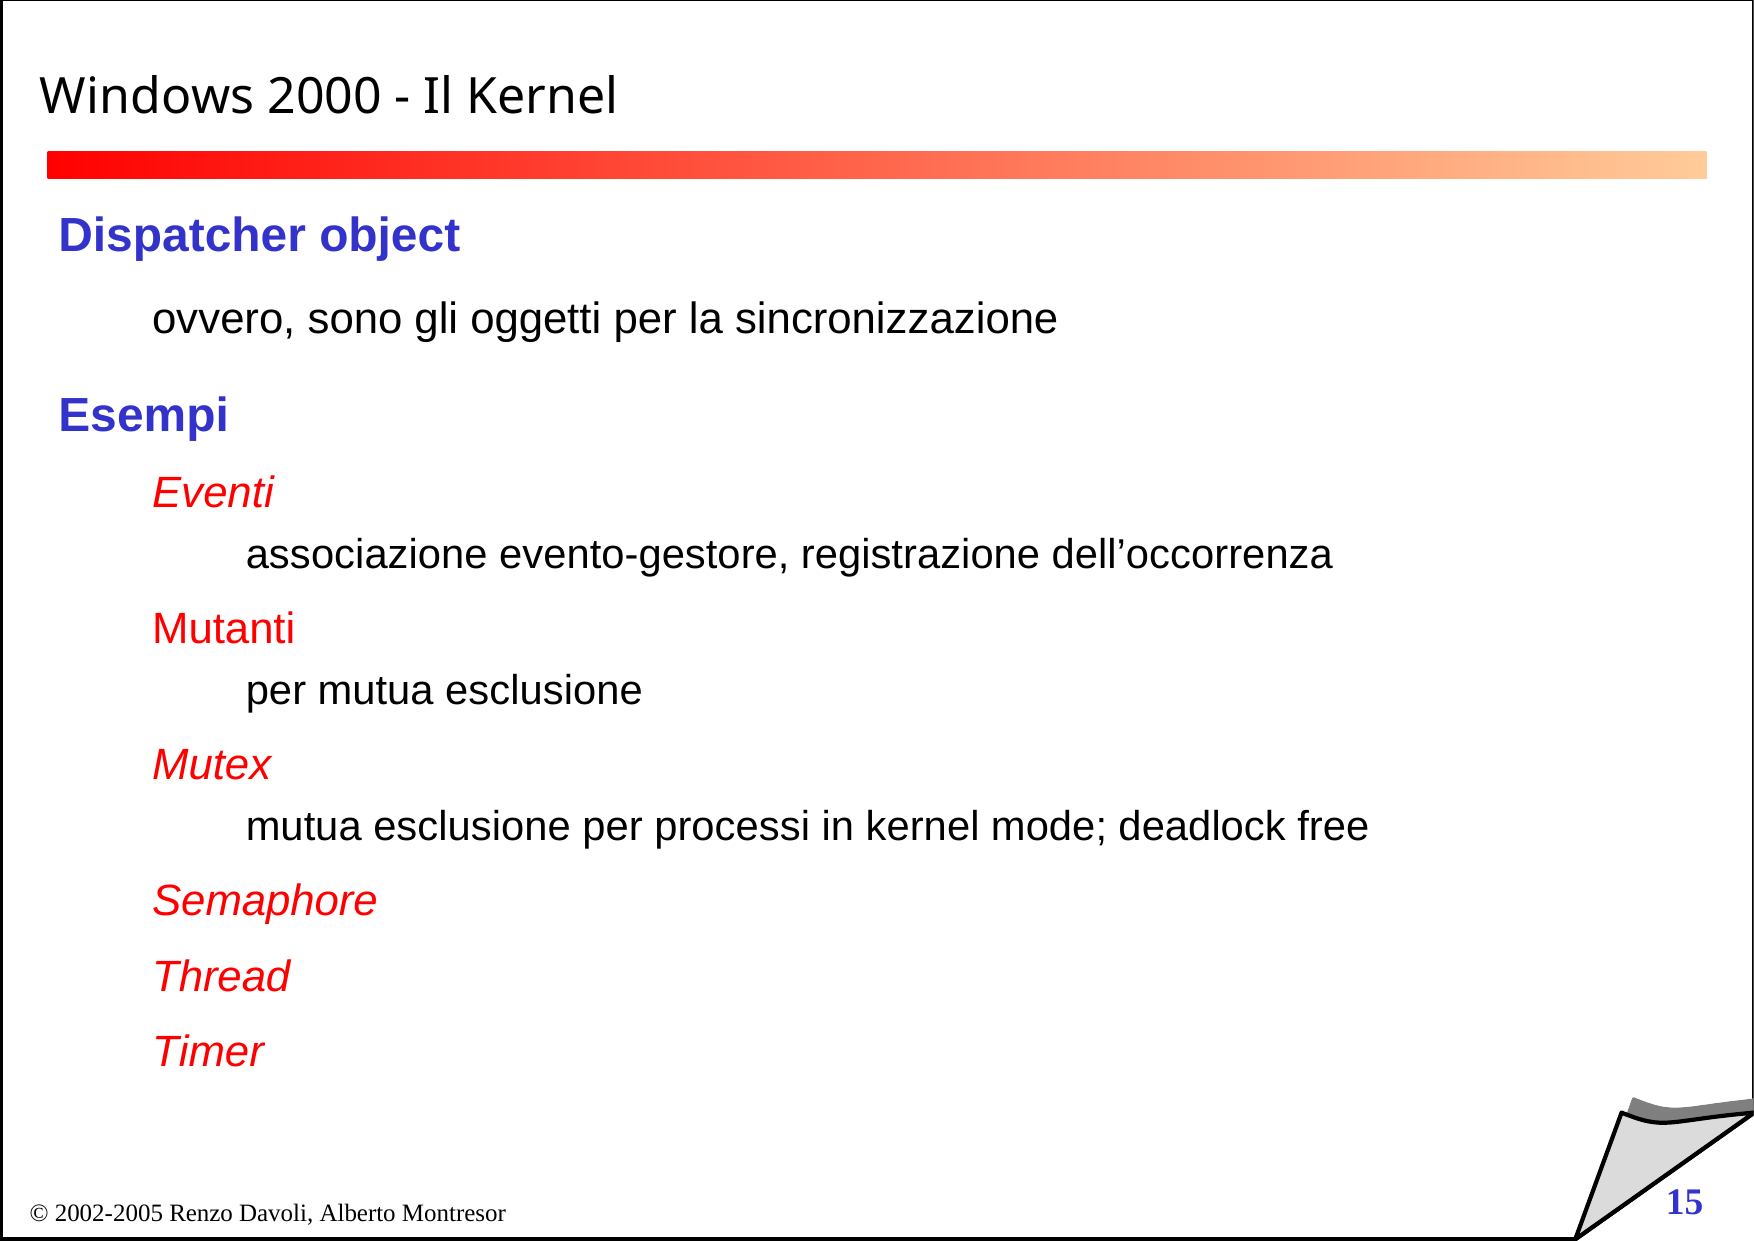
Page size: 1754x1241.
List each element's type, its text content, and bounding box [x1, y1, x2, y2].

title Windows 2000 - Il Kernel [40, 49, 1713, 144]
list Dispatcher object ovvero, sono gli oggetti per la sincronizzazione Esempi Eventi associazione evento-gestore, registrazione dell’occorrenza Mutanti per mutua esclusione Mutex mutua esclusione per processi in kernel mode; deadlock free Semaphore Thread Timer [58, 206, 1695, 1167]
